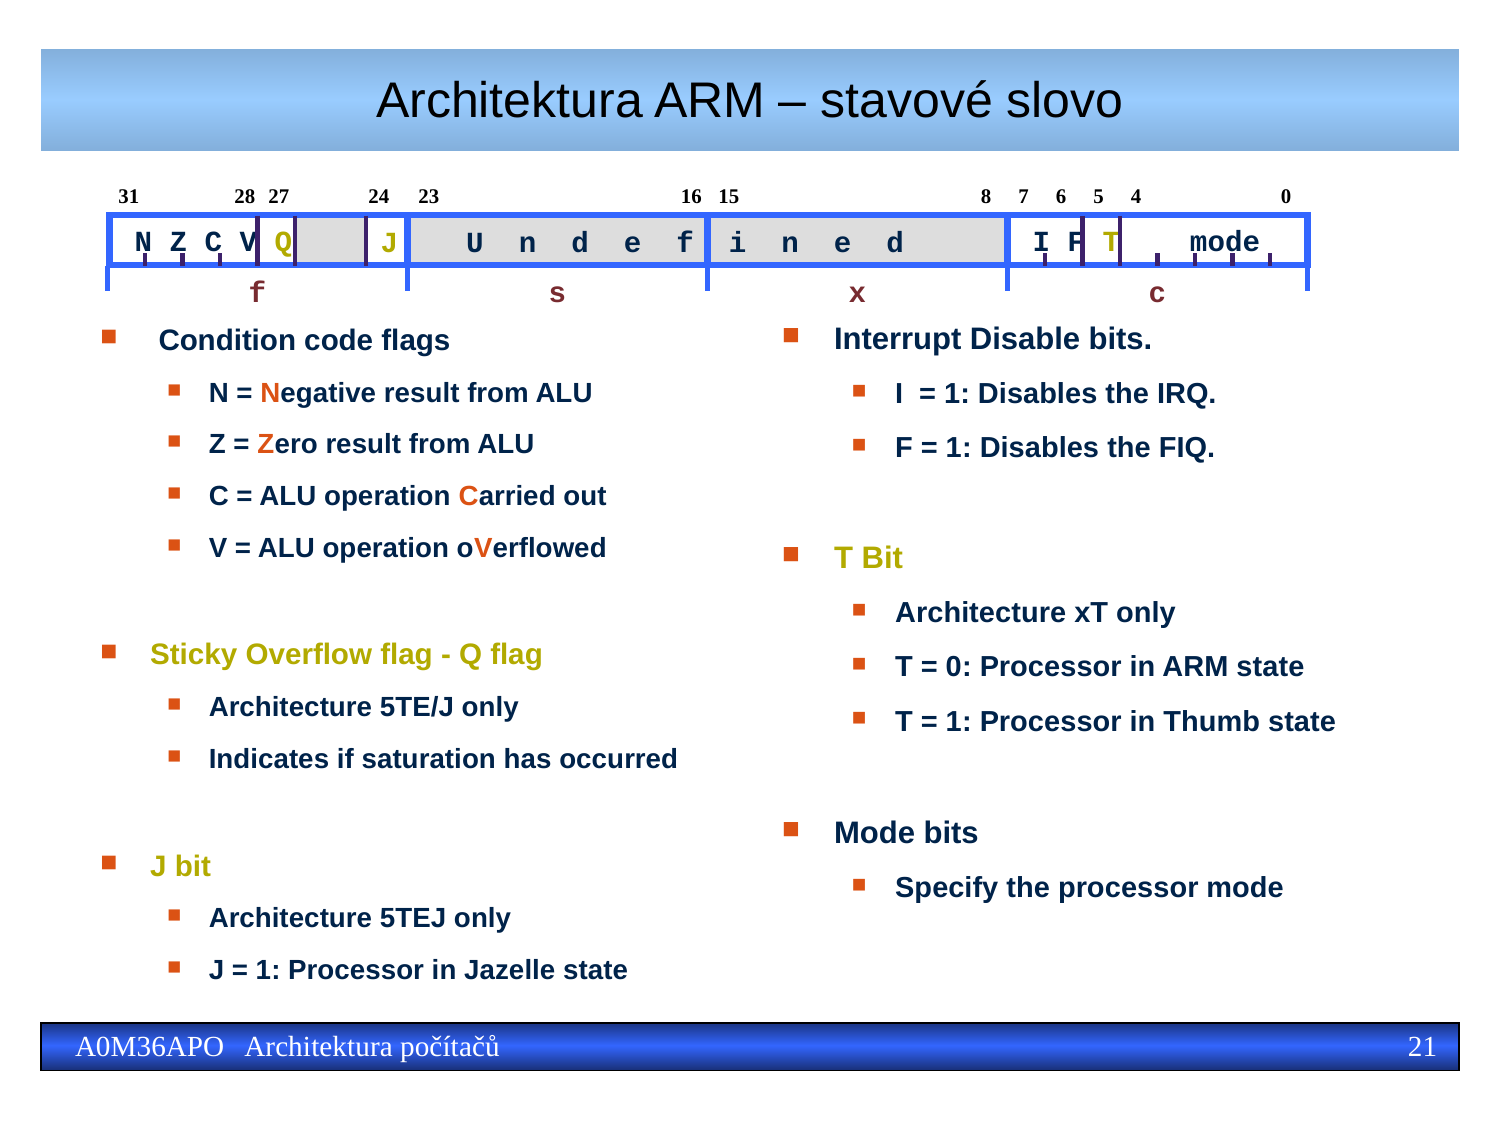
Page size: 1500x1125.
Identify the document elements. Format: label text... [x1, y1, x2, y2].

text_box 15 [707, 178, 751, 212]
text_box U n d e f i n e d [408, 215, 996, 266]
text_box Condition code flags N = Negative result from ALU Z = Zero result from ALU C = ALU operation Carried out V = ALU operation oVerflowed Sticky Overflow flag - Q flag Architecture 5TE/J only Indicates if saturation has occurred J bit Architecture 5TEJ only J = 1: Processor in Jazelle state [29, 315, 750, 996]
text_box 31 [107, 178, 151, 213]
title Architektura ARM – stavové slovo [41, 49, 1459, 151]
text_box 4 [1119, 178, 1153, 213]
text_box 6 [1044, 178, 1078, 213]
text_box s [407, 266, 707, 316]
text_box J [365, 215, 408, 266]
text_box c [1007, 265, 1308, 316]
text_box 8 [969, 178, 1003, 212]
text_box f [107, 265, 407, 316]
text_box x [707, 265, 1007, 316]
text_box 5 [1082, 178, 1115, 213]
text_box 24 [357, 178, 401, 213]
text_box U n d e f i n e d [357, 215, 365, 266]
text_box I F T mode [1011, 214, 1308, 265]
text_box N Z C V Q [109, 214, 404, 265]
text_box 27 [270, 178, 301, 213]
text_box Interrupt Disable bits. I = 1: Disables the IRQ. F = 1: Disables the FIQ. T Bit Architecture xT only T = 0: Processor in ARM state T = 1: Processor in Thumb state Mode bits Specify the processor mode [715, 313, 1404, 914]
text_box 23 [407, 178, 451, 212]
text_box 0 [1269, 178, 1303, 213]
text_box 16 [669, 178, 707, 212]
text_box 28 [219, 178, 270, 213]
text_box 7 [1007, 178, 1040, 213]
text_box [996, 218, 1004, 262]
